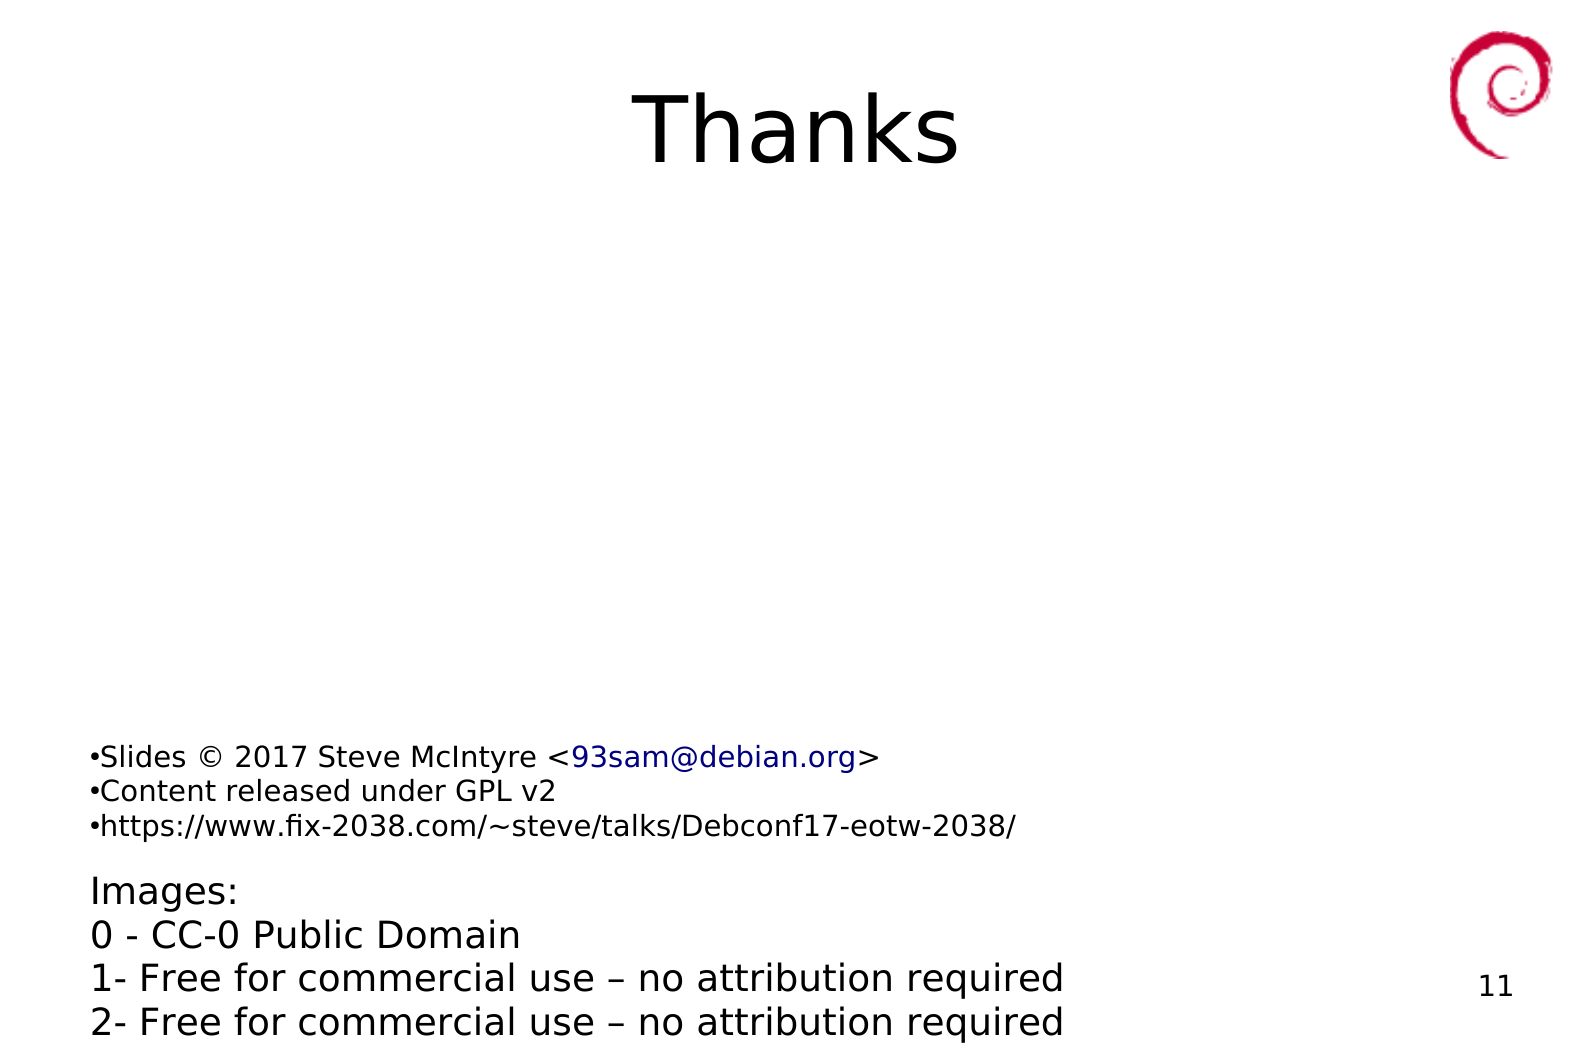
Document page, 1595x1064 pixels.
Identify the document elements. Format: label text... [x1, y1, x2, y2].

picture [1450, 31, 1555, 159]
title Thanks [79, 42, 1515, 220]
text_box Slides © 2017 Steve McIntyre <93sam@debian.org> Content released under GPL v2 https://www.fix-2038.com/~steve/talks/Debconf17-eotw-2038/ [75, 733, 1463, 851]
text_box Images: 0 - CC-0 Public Domain San Diego Air and Space Museum Archive 1- Free for commercial use – no attribution required Pixabay 2- Free for commercial use – no attribution required Pixabay [75, 862, 1463, 1064]
